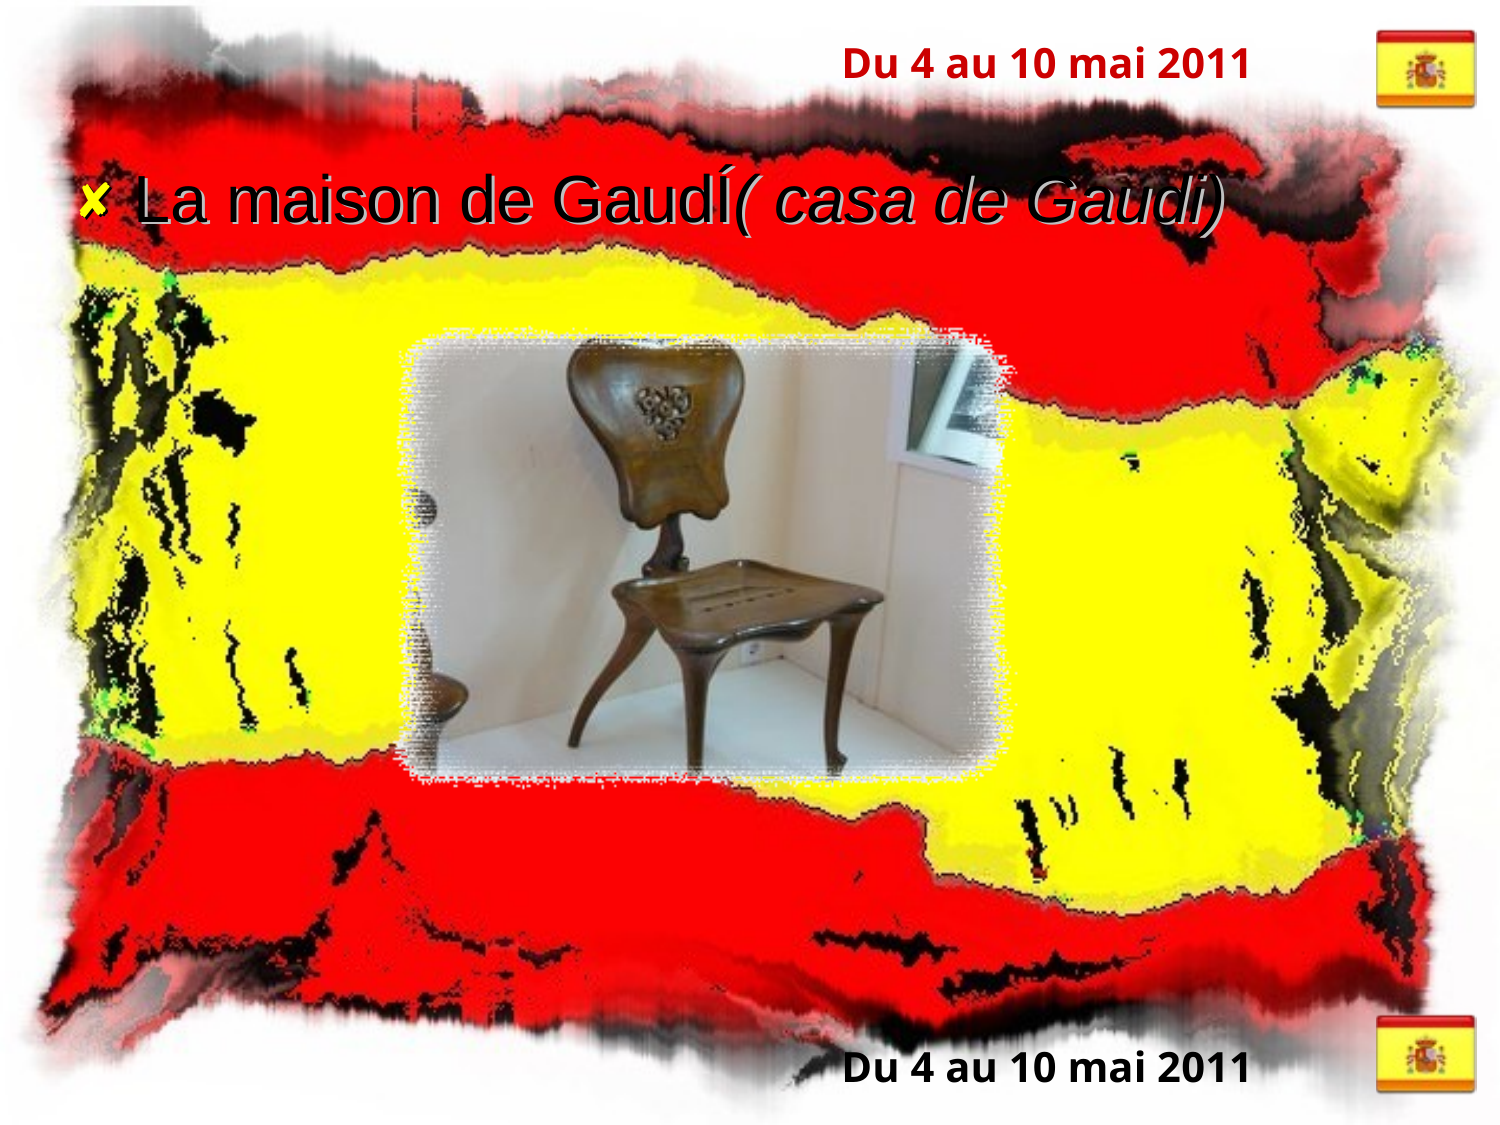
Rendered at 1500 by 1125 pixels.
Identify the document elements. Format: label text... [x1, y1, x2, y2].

picture [0, 0, 1500, 1125]
text_box  La maison de GaudÍ( casa de Gaudi) [59, 147, 1442, 244]
